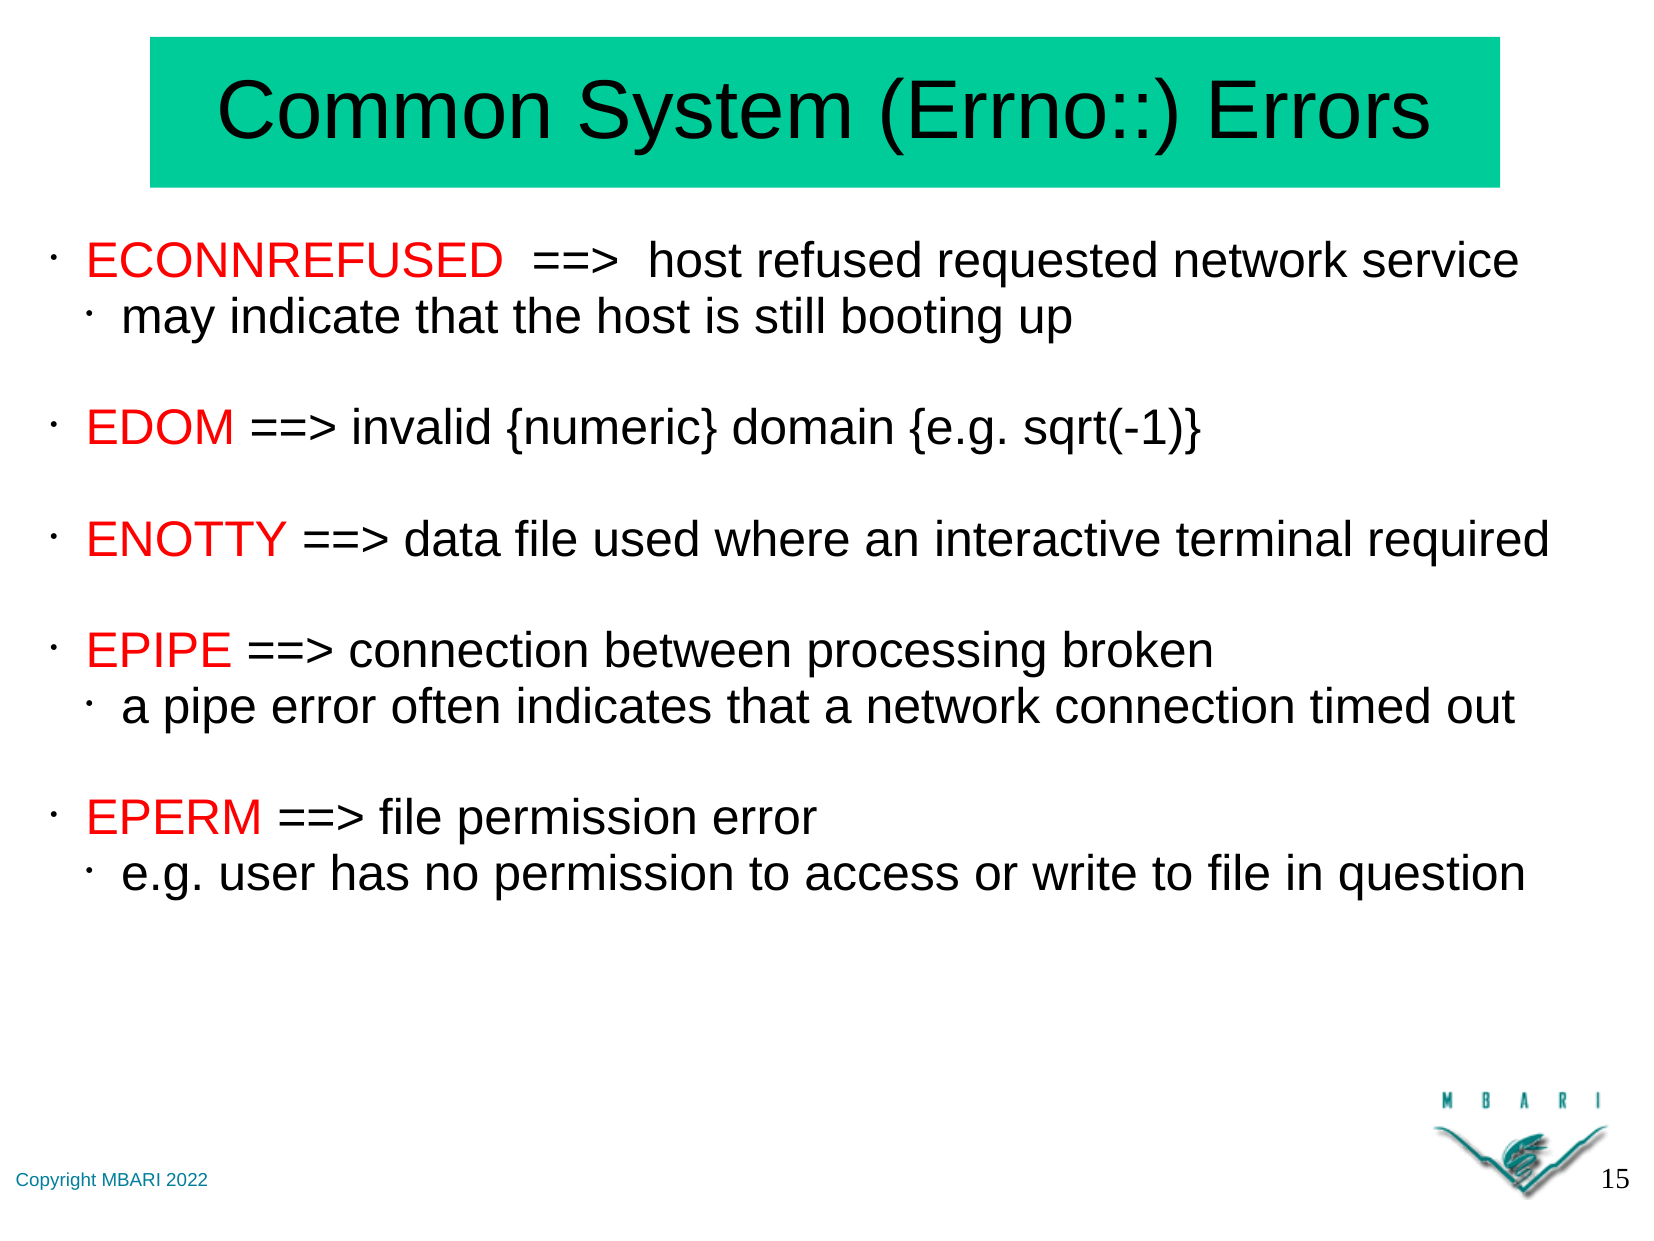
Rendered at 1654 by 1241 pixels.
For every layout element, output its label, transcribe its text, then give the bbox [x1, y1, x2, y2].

text_box Common System (Errno::) Errors [150, 36, 1501, 188]
text_box ECONNREFUSED ==> host refused requested network service may indicate that the host is still booting up EDOM ==> invalid {numeric} domain {e.g. sqrt(-1)} ENOTTY ==> data file used where an interactive terminal required EPIPE ==> connection between processing broken a pipe error often indicates that a network connection timed out EPERM ==> file permission error e.g. user has no permission to access or write to file in question [0, 225, 1623, 965]
picture [1426, 1091, 1613, 1200]
